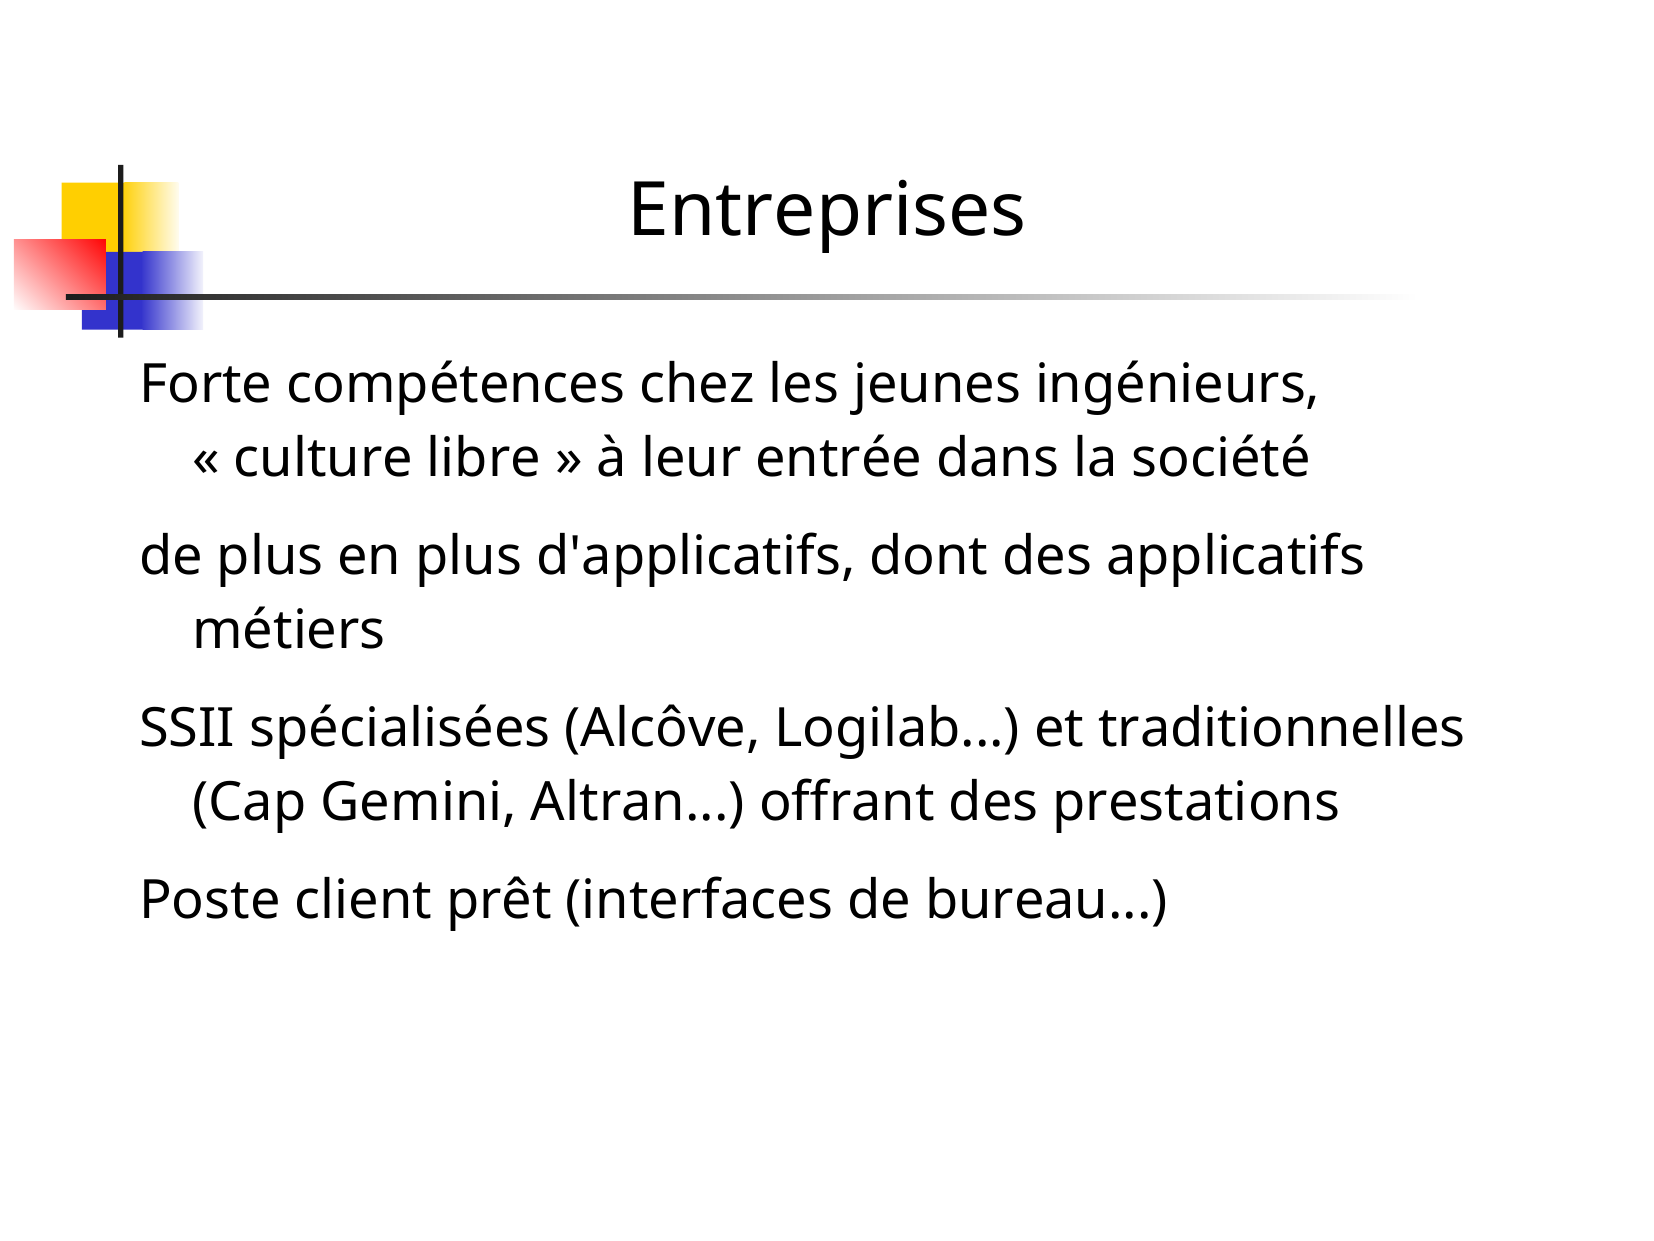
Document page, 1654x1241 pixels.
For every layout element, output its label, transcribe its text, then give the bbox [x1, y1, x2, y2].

title Entreprises [121, 110, 1534, 303]
list Forte compétences chez les jeunes ingénieurs, « culture libre » à leur entrée dans la société de plus en plus d'applicatifs, dont des applicatifs métiers SSII spécialisées (Alcôve, Logilab...) et traditionnelles (Cap Gemini, Altran...) offrant des prestations Poste client prêt (interfaces de bureau...) [121, 344, 1534, 1112]
